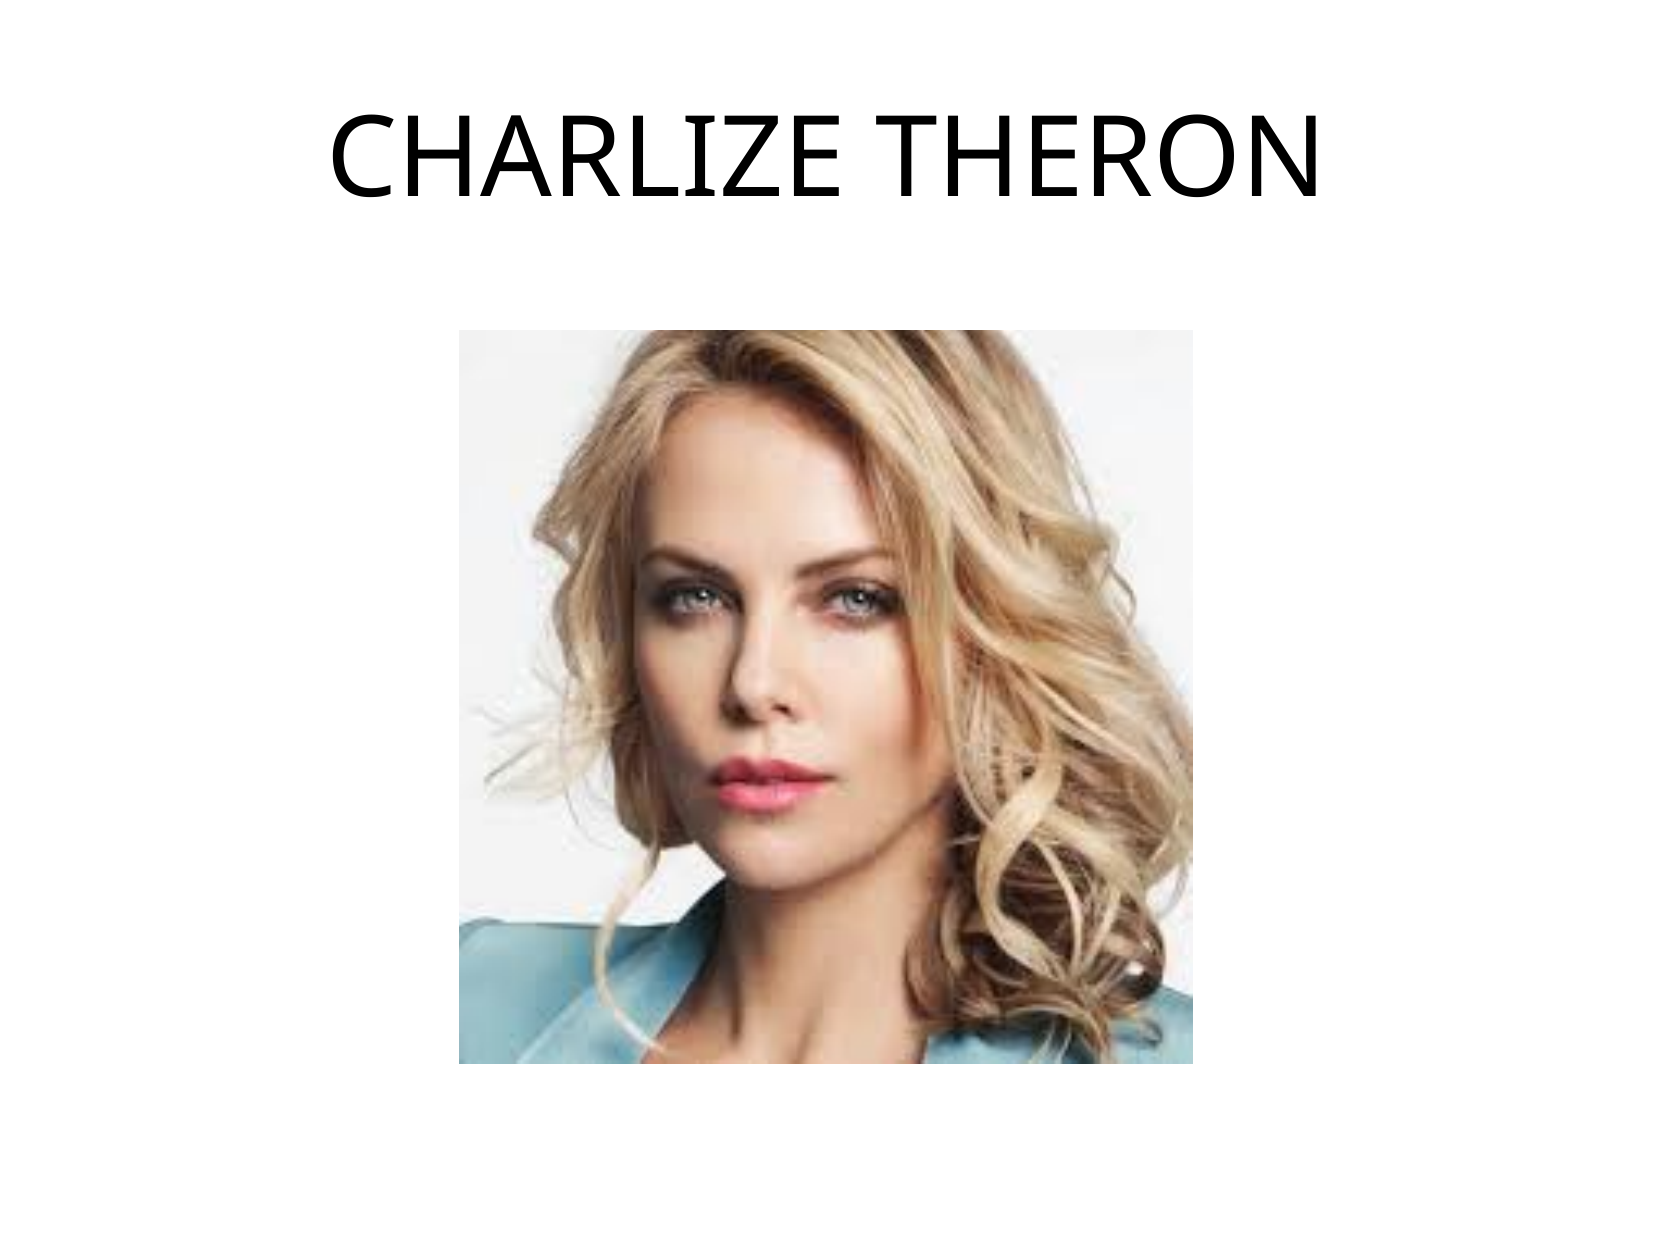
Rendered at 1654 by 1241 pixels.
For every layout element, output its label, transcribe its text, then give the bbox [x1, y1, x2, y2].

title CHARLIZE THERON [82, 49, 1571, 257]
picture [459, 330, 1193, 1064]
